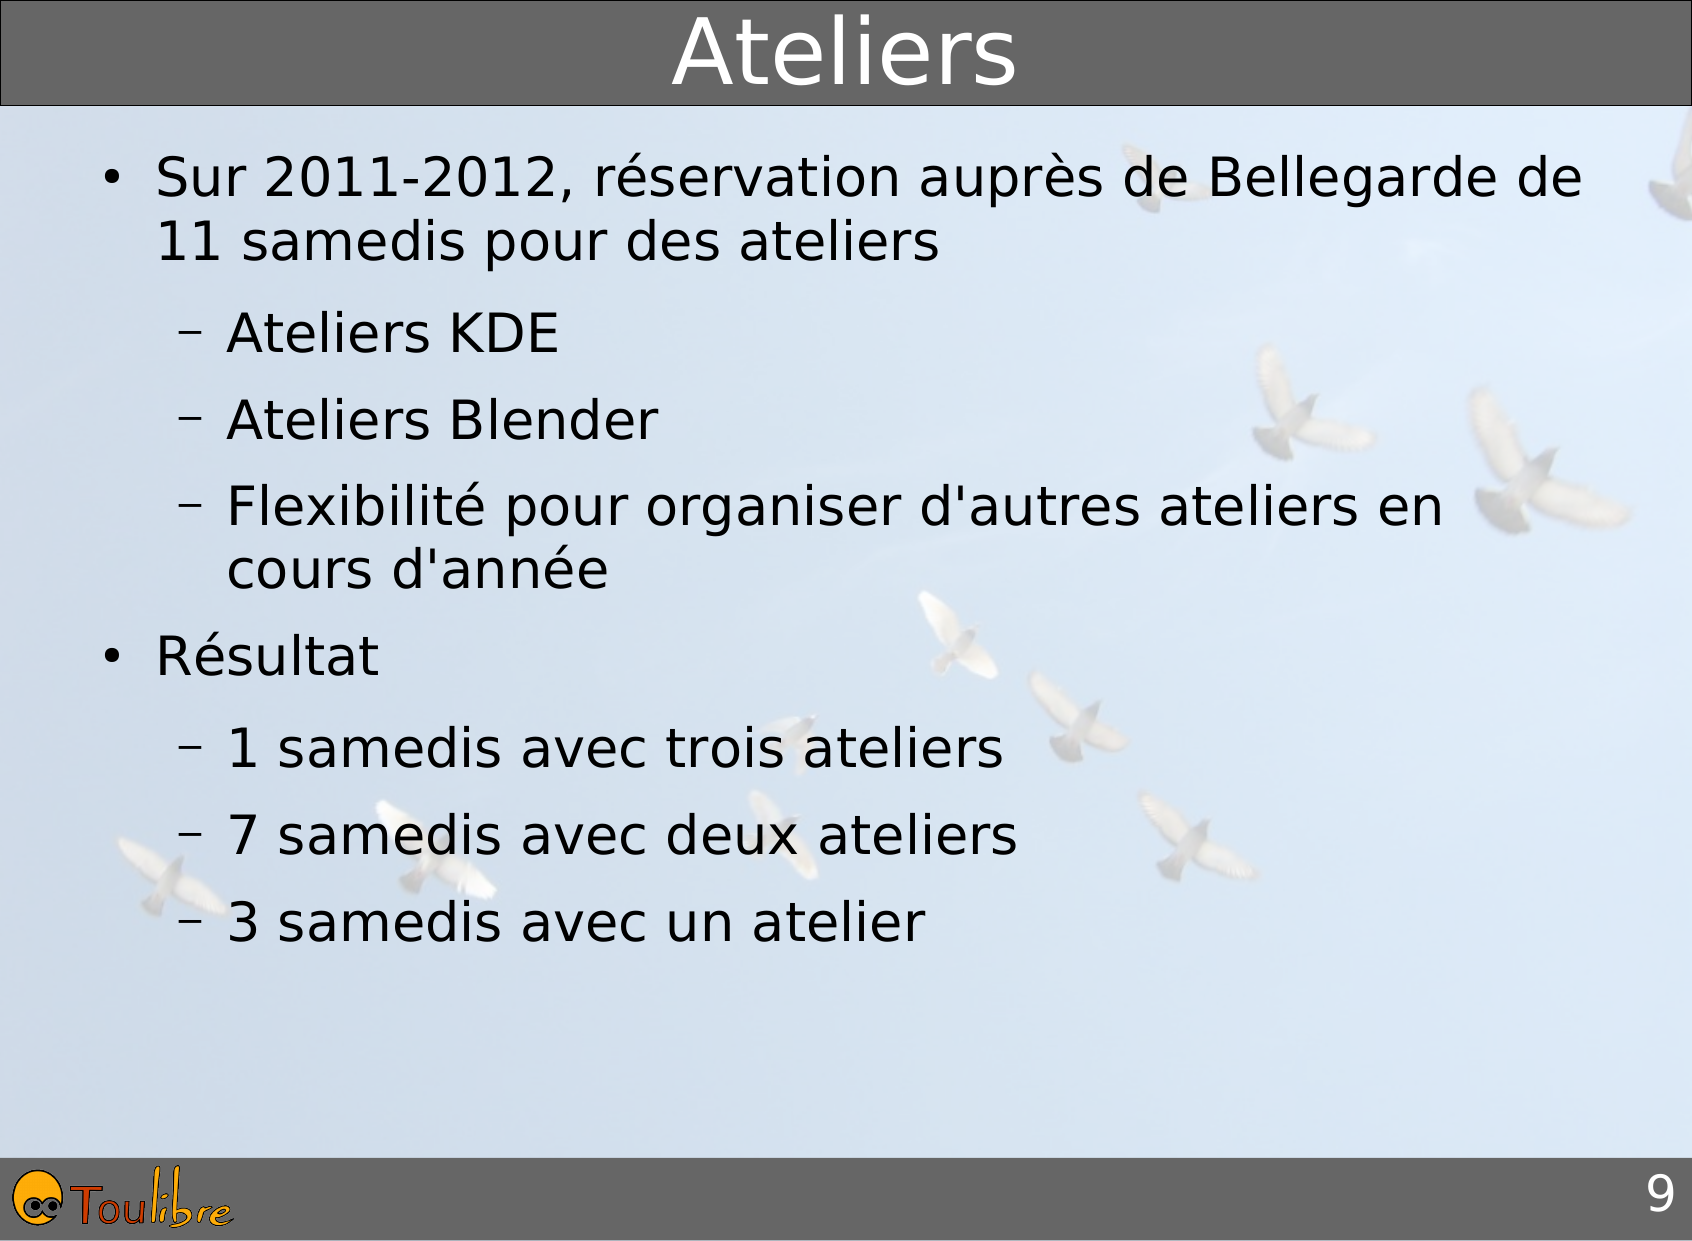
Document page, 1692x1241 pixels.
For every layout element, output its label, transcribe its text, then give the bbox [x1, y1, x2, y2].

picture [12, 1165, 234, 1228]
list Sur 2011-2012, réservation auprès de Bellegarde de 11 samedis pour des ateliers Ateliers KDE Ateliers Blender Flexibilité pour organiser d'autres ateliers en cours d'année Résultat 1 samedis avec trois ateliers 7 samedis avec deux ateliers 3 samedis avec un atelier [84, 146, 1608, 1128]
title Ateliers [0, 0, 1692, 107]
